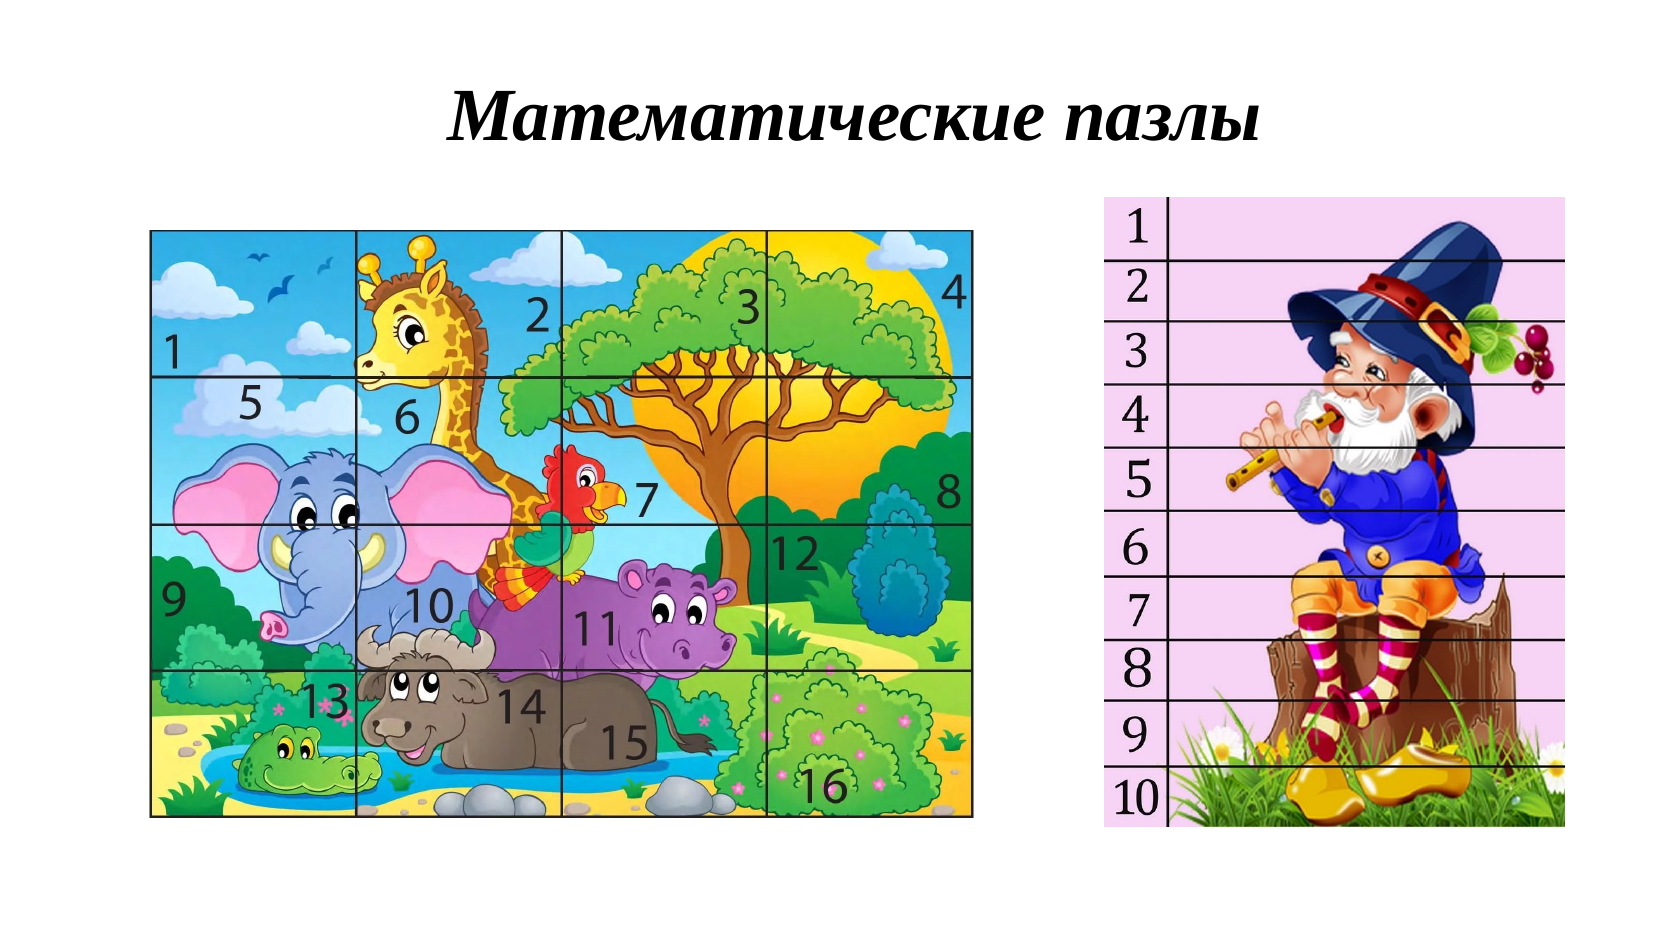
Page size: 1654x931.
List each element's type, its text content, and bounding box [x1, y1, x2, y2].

picture [1104, 197, 1565, 827]
title Математические пазлы [82, 37, 1571, 193]
picture [146, 230, 975, 827]
